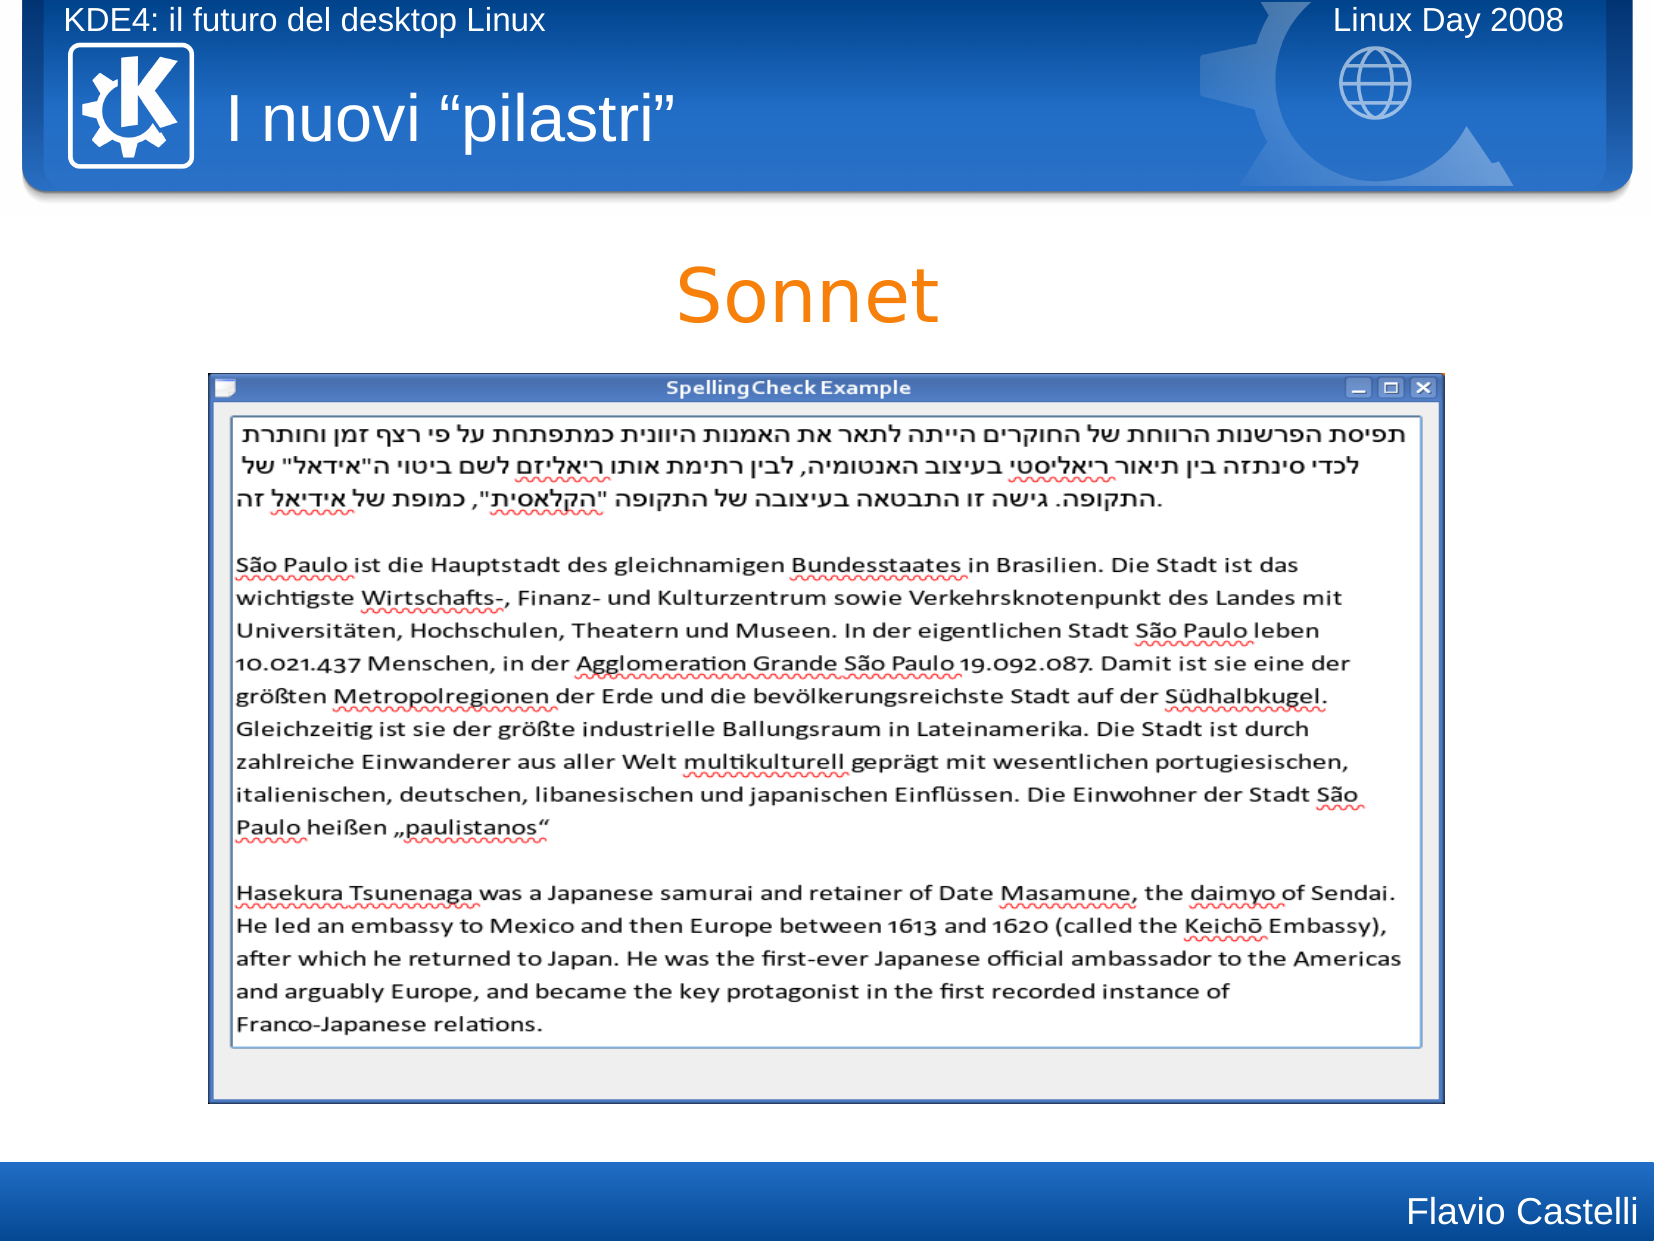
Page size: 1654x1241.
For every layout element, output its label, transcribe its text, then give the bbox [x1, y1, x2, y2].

list Sonnet [658, 266, 996, 373]
picture [0, 0, 1652, 216]
picture [208, 373, 1445, 1104]
title I nuovi “pilastri” [225, 49, 1571, 188]
